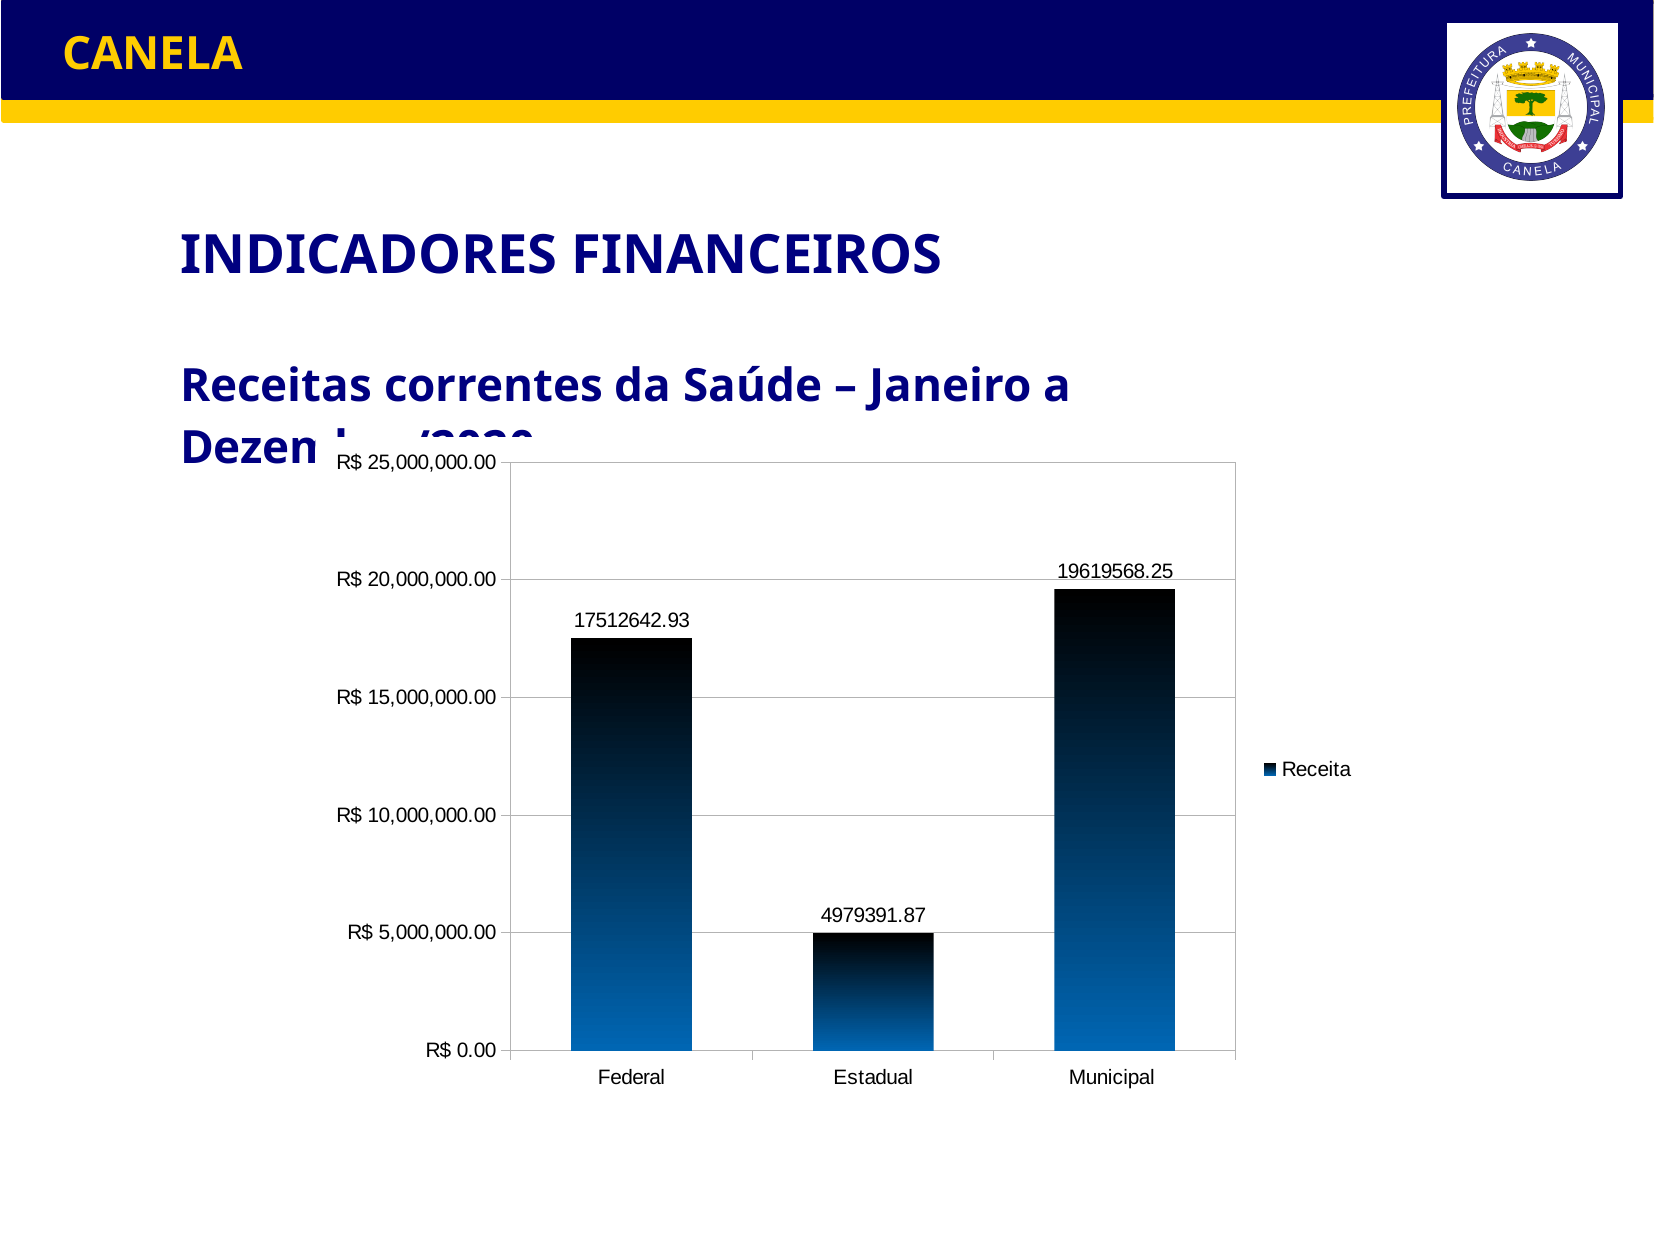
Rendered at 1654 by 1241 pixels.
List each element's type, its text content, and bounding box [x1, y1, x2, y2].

text_box [3, 0, 1654, 197]
picture [1457, 33, 1605, 181]
text_box INDICADORES FINANCEIROS Receitas correntes da Saúde – Janeiro a Dezembro/2020 [165, 208, 1441, 386]
chart [315, 437, 1371, 1103]
text_box CANELA [47, 13, 853, 93]
